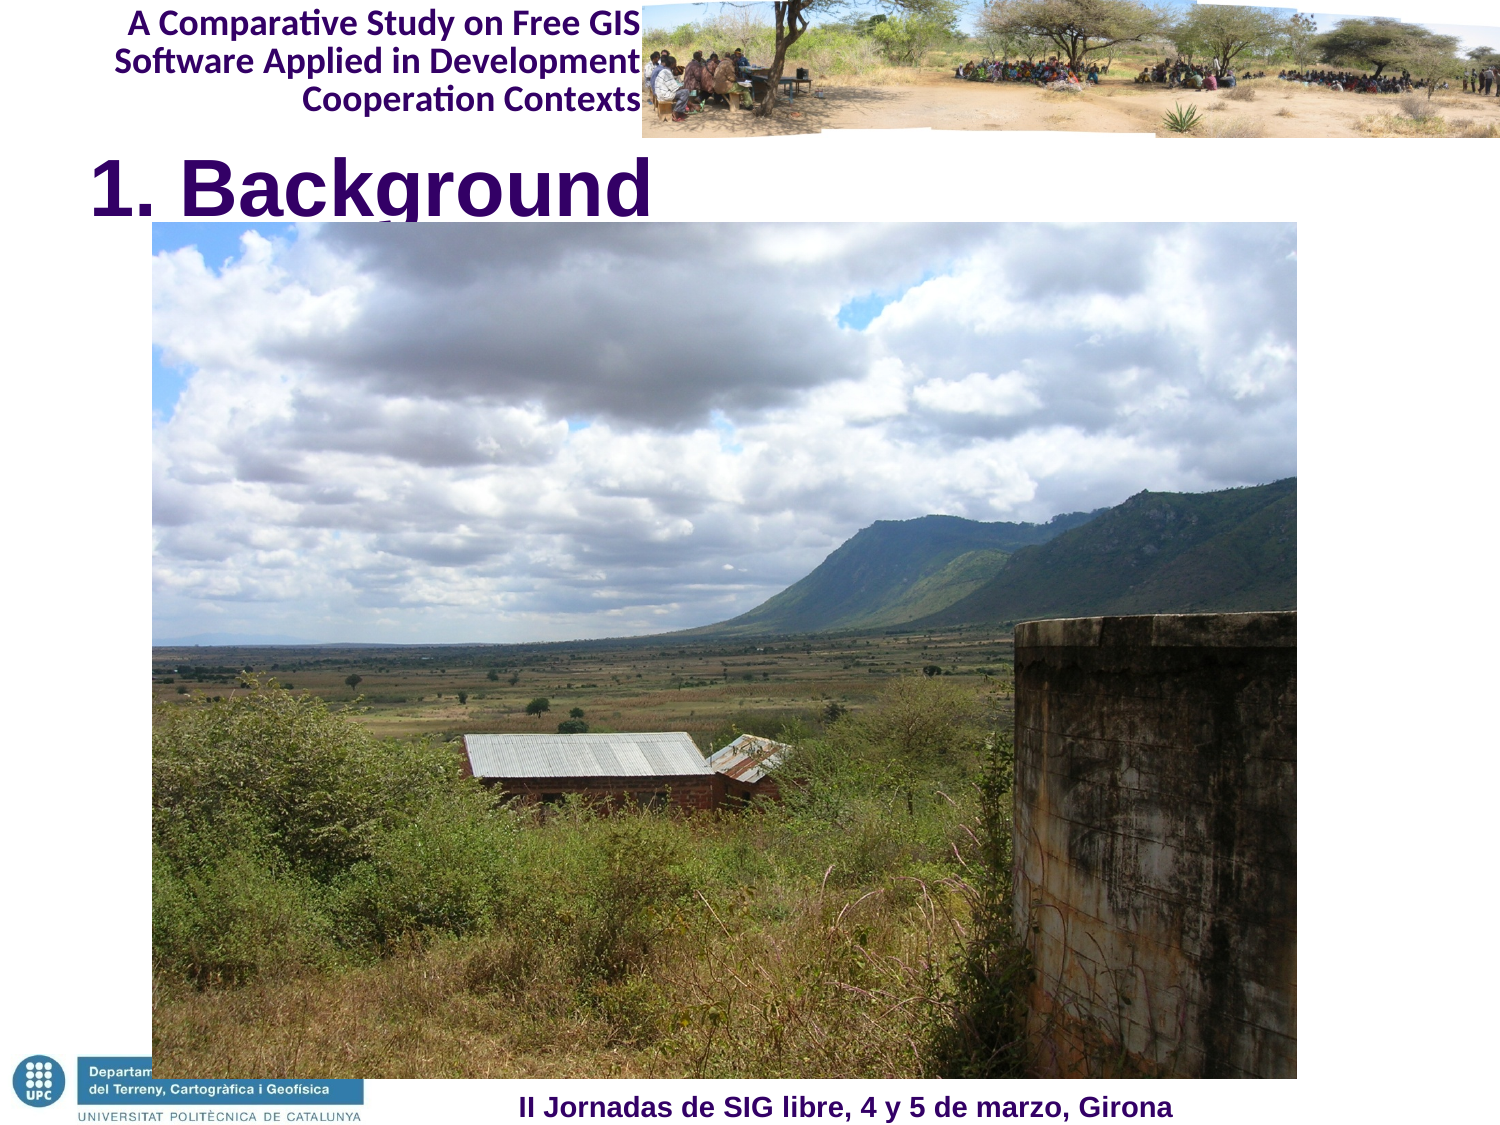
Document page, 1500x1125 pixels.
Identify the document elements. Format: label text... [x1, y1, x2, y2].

text_box II Jornadas de SIG libre, 4 y 5 de marzo, Girona [360, 1083, 1341, 1125]
picture [0, 222, 1297, 1125]
title 1. Background [75, 105, 1199, 272]
picture [642, 0, 1500, 138]
